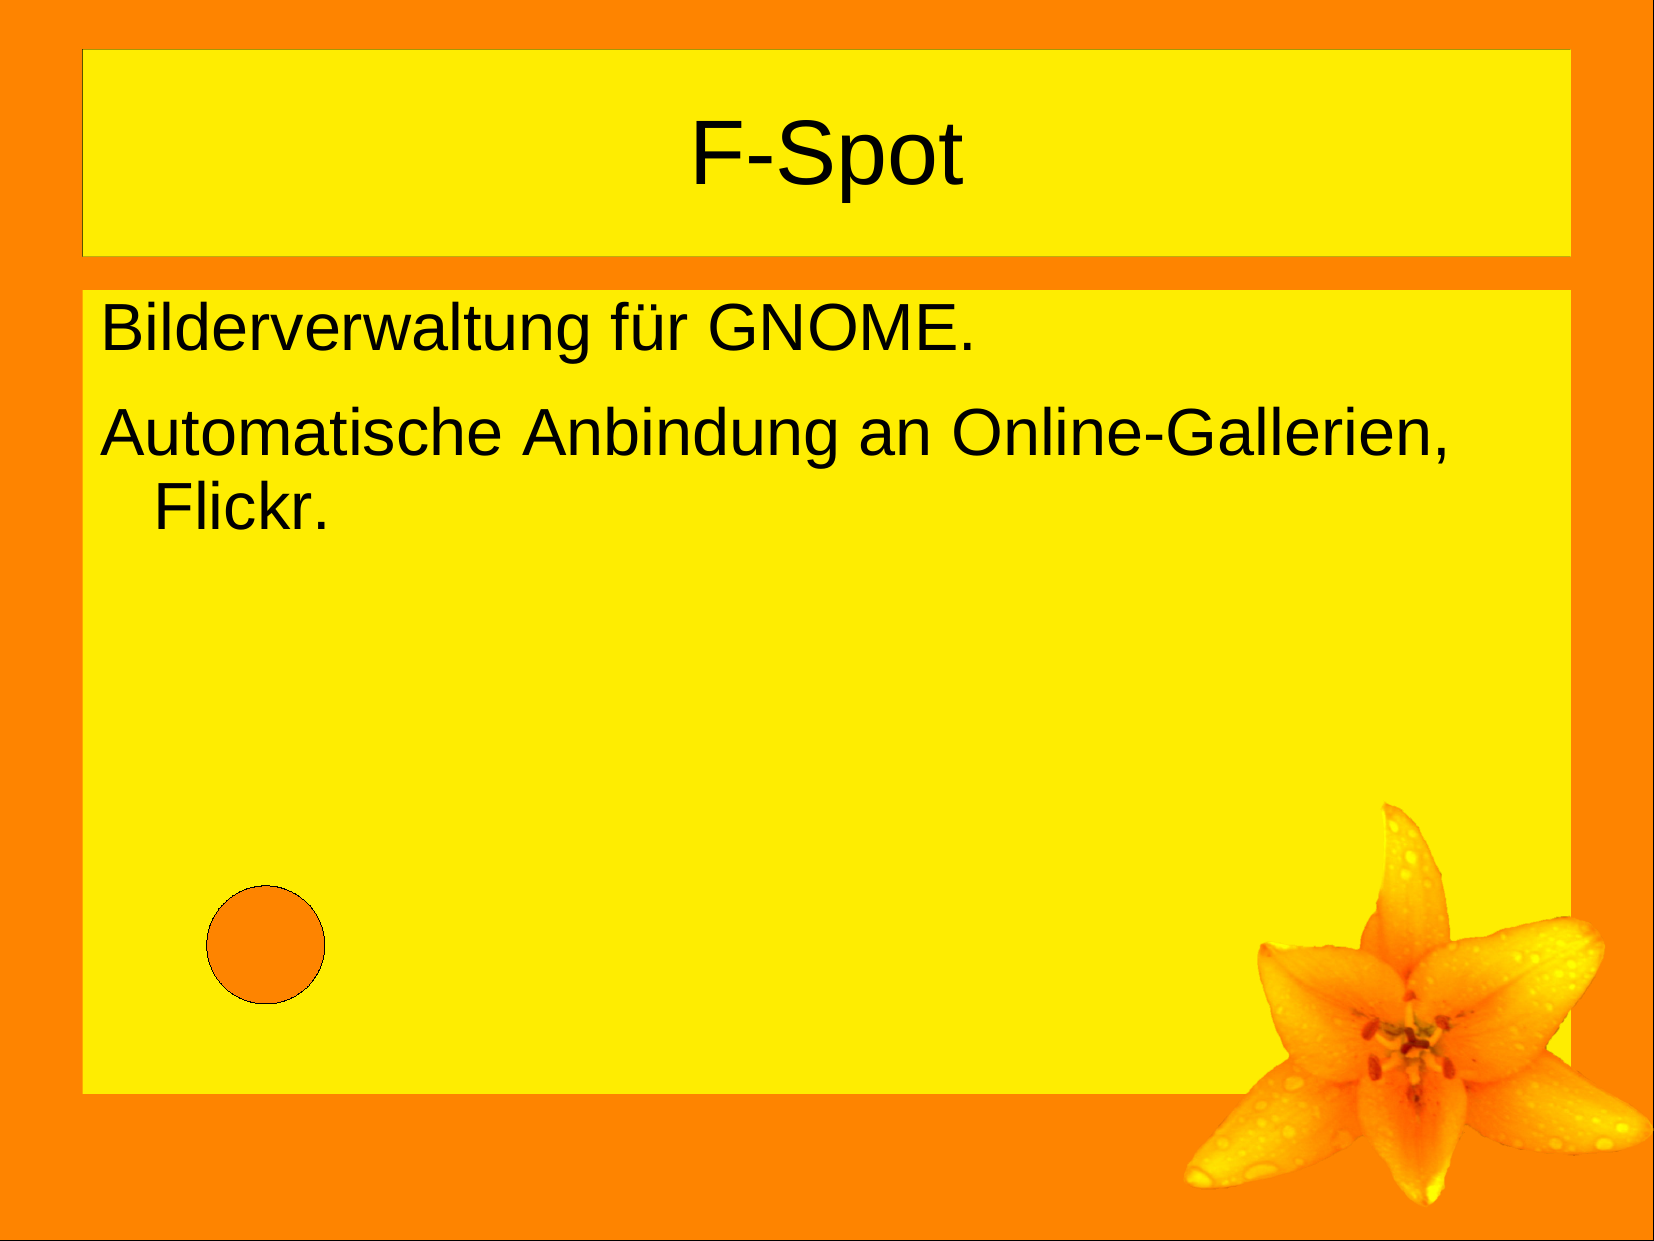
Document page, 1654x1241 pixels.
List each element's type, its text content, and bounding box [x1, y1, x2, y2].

text_box [206, 885, 325, 1004]
picture [1181, 767, 1654, 1241]
title F-Spot [82, 49, 1571, 257]
text_box [0, 0, 1654, 1241]
list Bilderverwaltung für GNOME. Automatische Anbindung an Online-Gallerien, Flickr. [82, 290, 1571, 1094]
